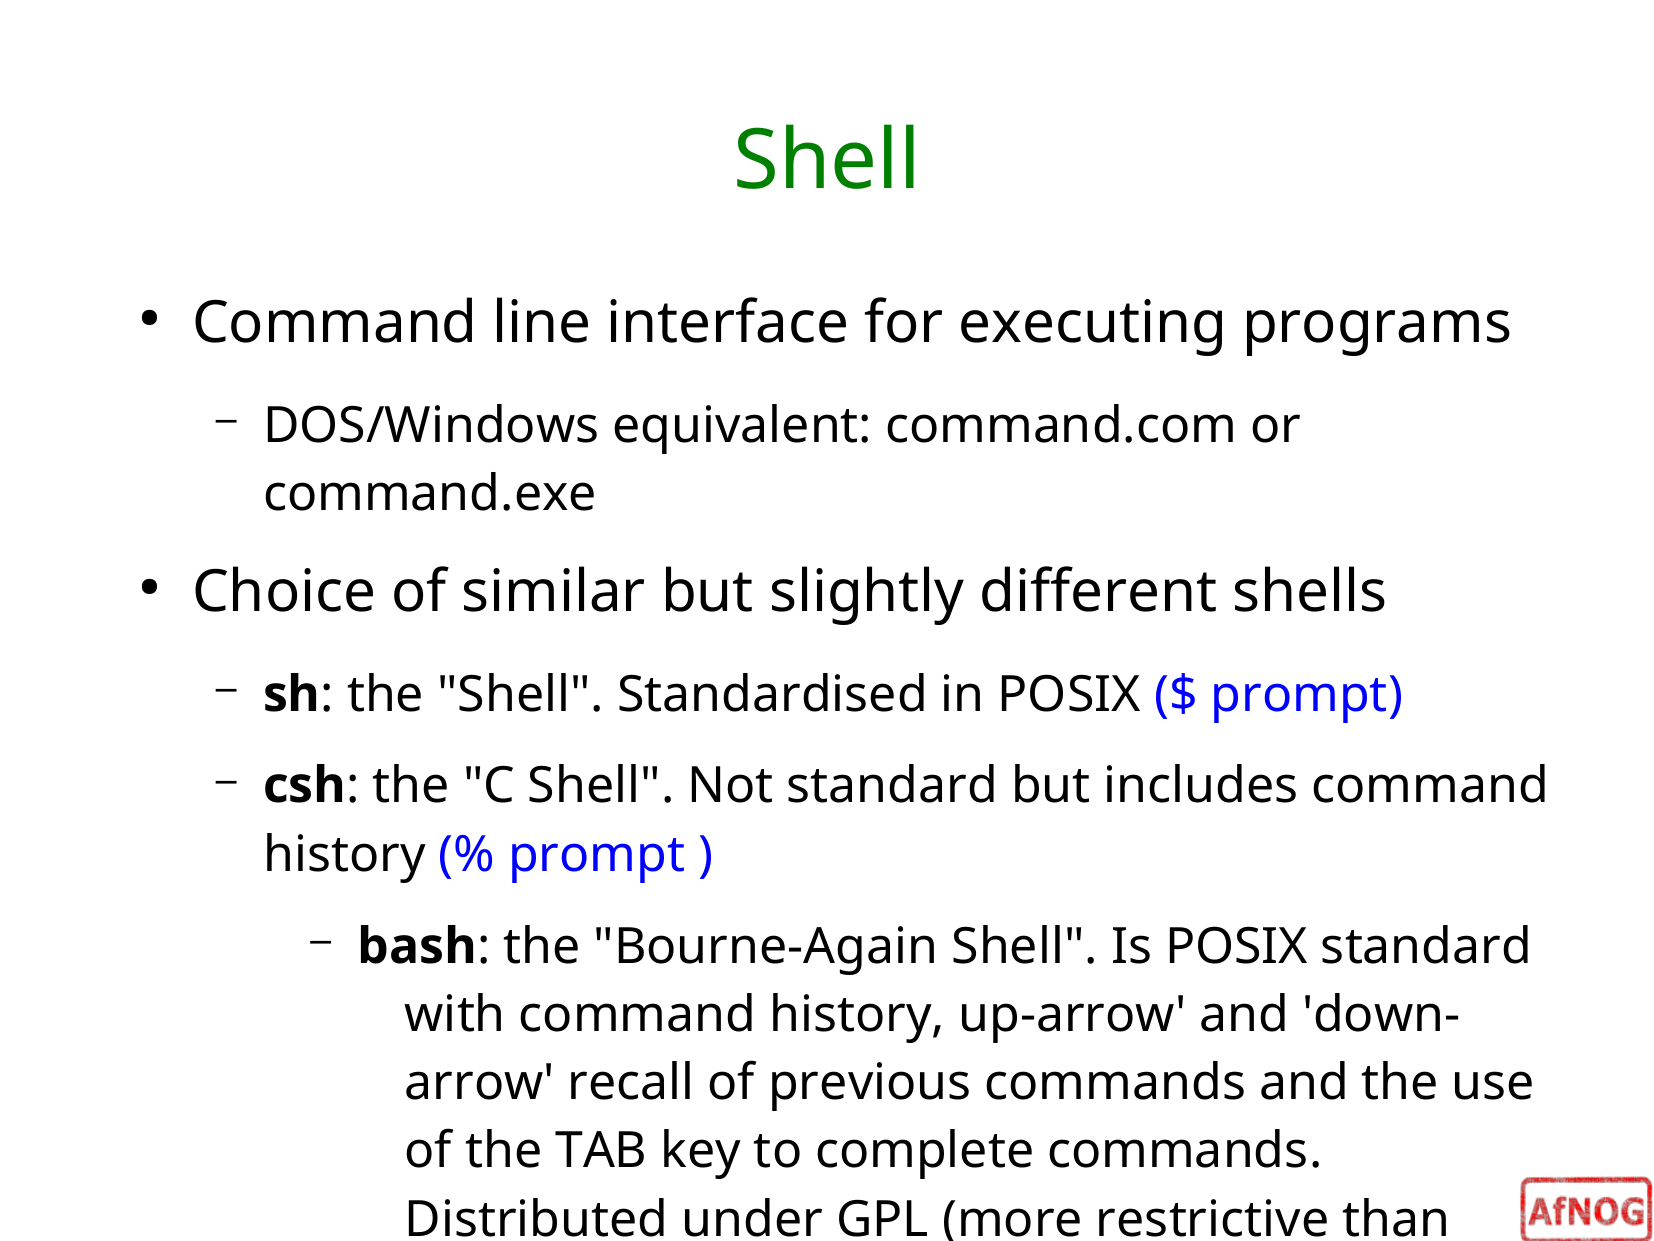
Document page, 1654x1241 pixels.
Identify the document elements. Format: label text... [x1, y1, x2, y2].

title Shell [121, 73, 1533, 241]
picture [1519, 1175, 1654, 1241]
list Command line interface for executing programs DOS/Windows equivalent: command.com or command.exe Choice of similar but slightly different shells sh: the "Shell". Standardised in POSIX ($ prompt) csh: the "C Shell". Not standard but includes command history (% prompt ) bash: the "Bourne-Again Shell". Is POSIX standard with command history, up-arrow' and 'down-arrow' recall of previous commands and the use of the TAB key to complete commands. Distributed under GPL (more restrictive than BSD license) [121, 279, 1561, 1196]
